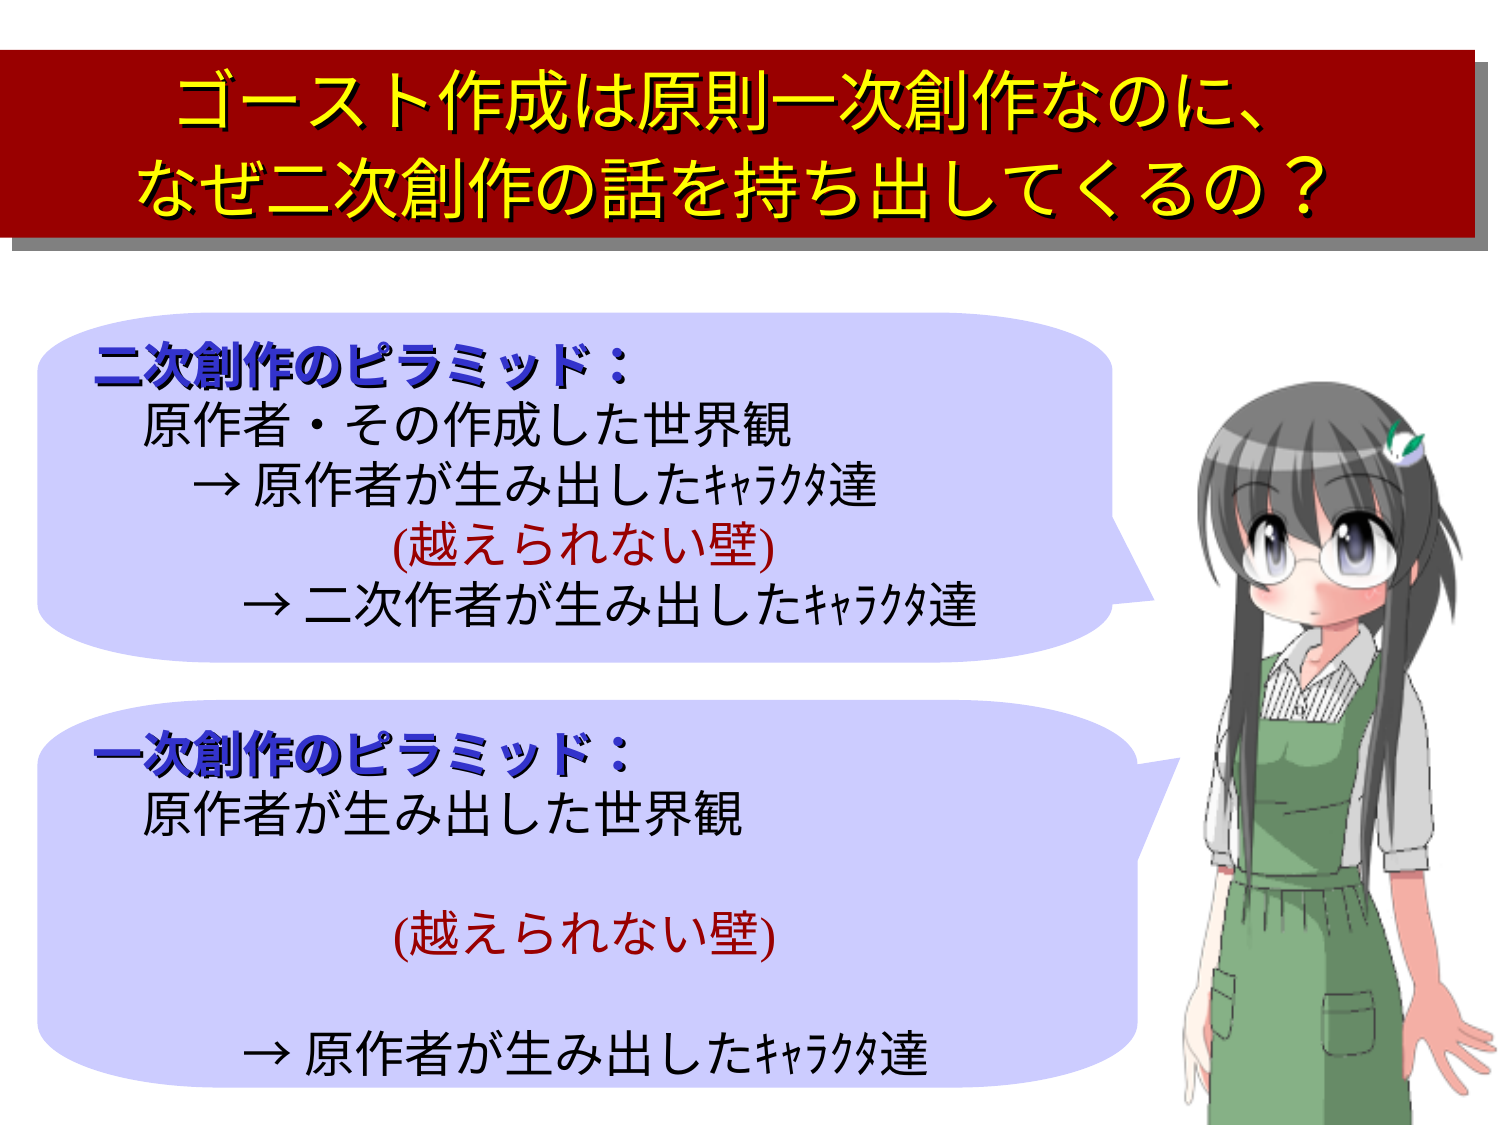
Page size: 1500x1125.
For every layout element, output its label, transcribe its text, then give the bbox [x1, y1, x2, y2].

text_box 一次創作のピラミッド： 原作者が生み出した世界観 (越えられない壁) → 原作者が生み出したｷｬﾗｸﾀ達 [37, 699, 1181, 1088]
title ゴースト作成は原則一次創作なのに、 なぜ二次創作の話を持ち出してくるの？ [0, 49, 1475, 238]
text_box 二次創作のピラミッド： 原作者・その作成した世界観 → 原作者が生み出したｷｬﾗｸﾀ達 (越えられない壁) → 二次作者が生み出したｷｬﾗｸﾀ達 [37, 312, 1155, 663]
picture [1162, 374, 1500, 1125]
